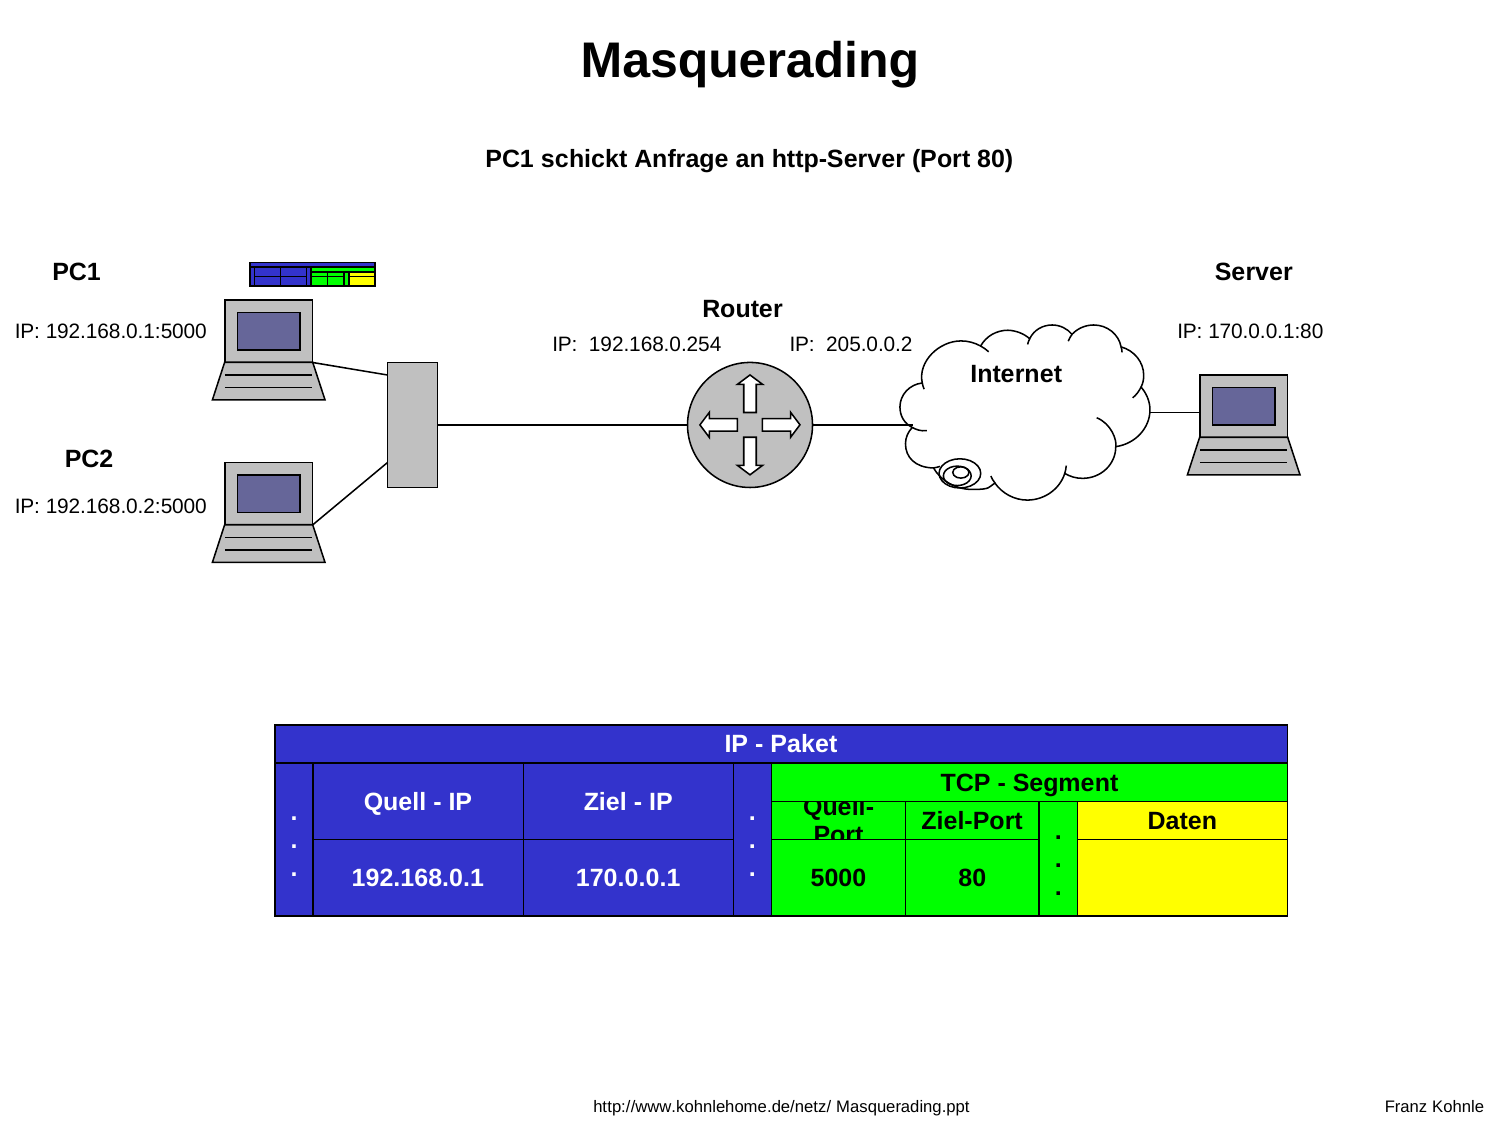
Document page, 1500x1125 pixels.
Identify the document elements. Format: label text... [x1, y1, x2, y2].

text_box [249, 262, 375, 287]
text_box PC2 [50, 437, 129, 481]
text_box Daten [1078, 802, 1288, 840]
text_box 170.0.0.1 [523, 839, 734, 916]
text_box 192.168.0.1 [313, 839, 523, 916]
text_box PC1 schickt Anfrage an http-Server (Port 80) [470, 137, 1030, 181]
text_box http://www.kohnlehome.de/netz/ Masquerading.ppt [578, 1089, 988, 1125]
text_box [212, 462, 325, 563]
text_box IP: 205.0.0.2 [774, 324, 928, 364]
text_box IP: 192.168.0.1:5000 [0, 312, 222, 352]
text_box ... [1039, 802, 1078, 917]
text_box ... [734, 764, 771, 916]
text_box 5000 [771, 839, 905, 917]
text_box IP: 192.168.0.254 [537, 324, 737, 364]
text_box [687, 362, 813, 488]
text_box Internet [899, 324, 1150, 501]
text_box [1187, 375, 1300, 475]
text_box IP: 170.0.0.1:80 [1162, 312, 1339, 352]
text_box ... [275, 763, 314, 916]
text_box Masquerading [565, 24, 935, 97]
text_box [387, 362, 438, 488]
text_box [212, 299, 325, 400]
text_box IP: 192.168.0.2:5000 [0, 487, 222, 527]
text_box PC1 [37, 249, 116, 294]
text_box Ziel - IP [524, 764, 734, 839]
text_box Ziel-Port [905, 802, 1039, 839]
text_box Franz Kohnle [1370, 1089, 1500, 1125]
text_box IP - Paket [274, 725, 1288, 764]
text_box TCP - Segment [771, 763, 1288, 802]
text_box Router [687, 287, 798, 331]
text_box Server [1199, 249, 1308, 294]
text_box 80 [905, 839, 1040, 917]
text_box Quell - IP [314, 764, 524, 839]
text_box Quell-Port [771, 802, 905, 839]
text_box [1078, 840, 1288, 916]
